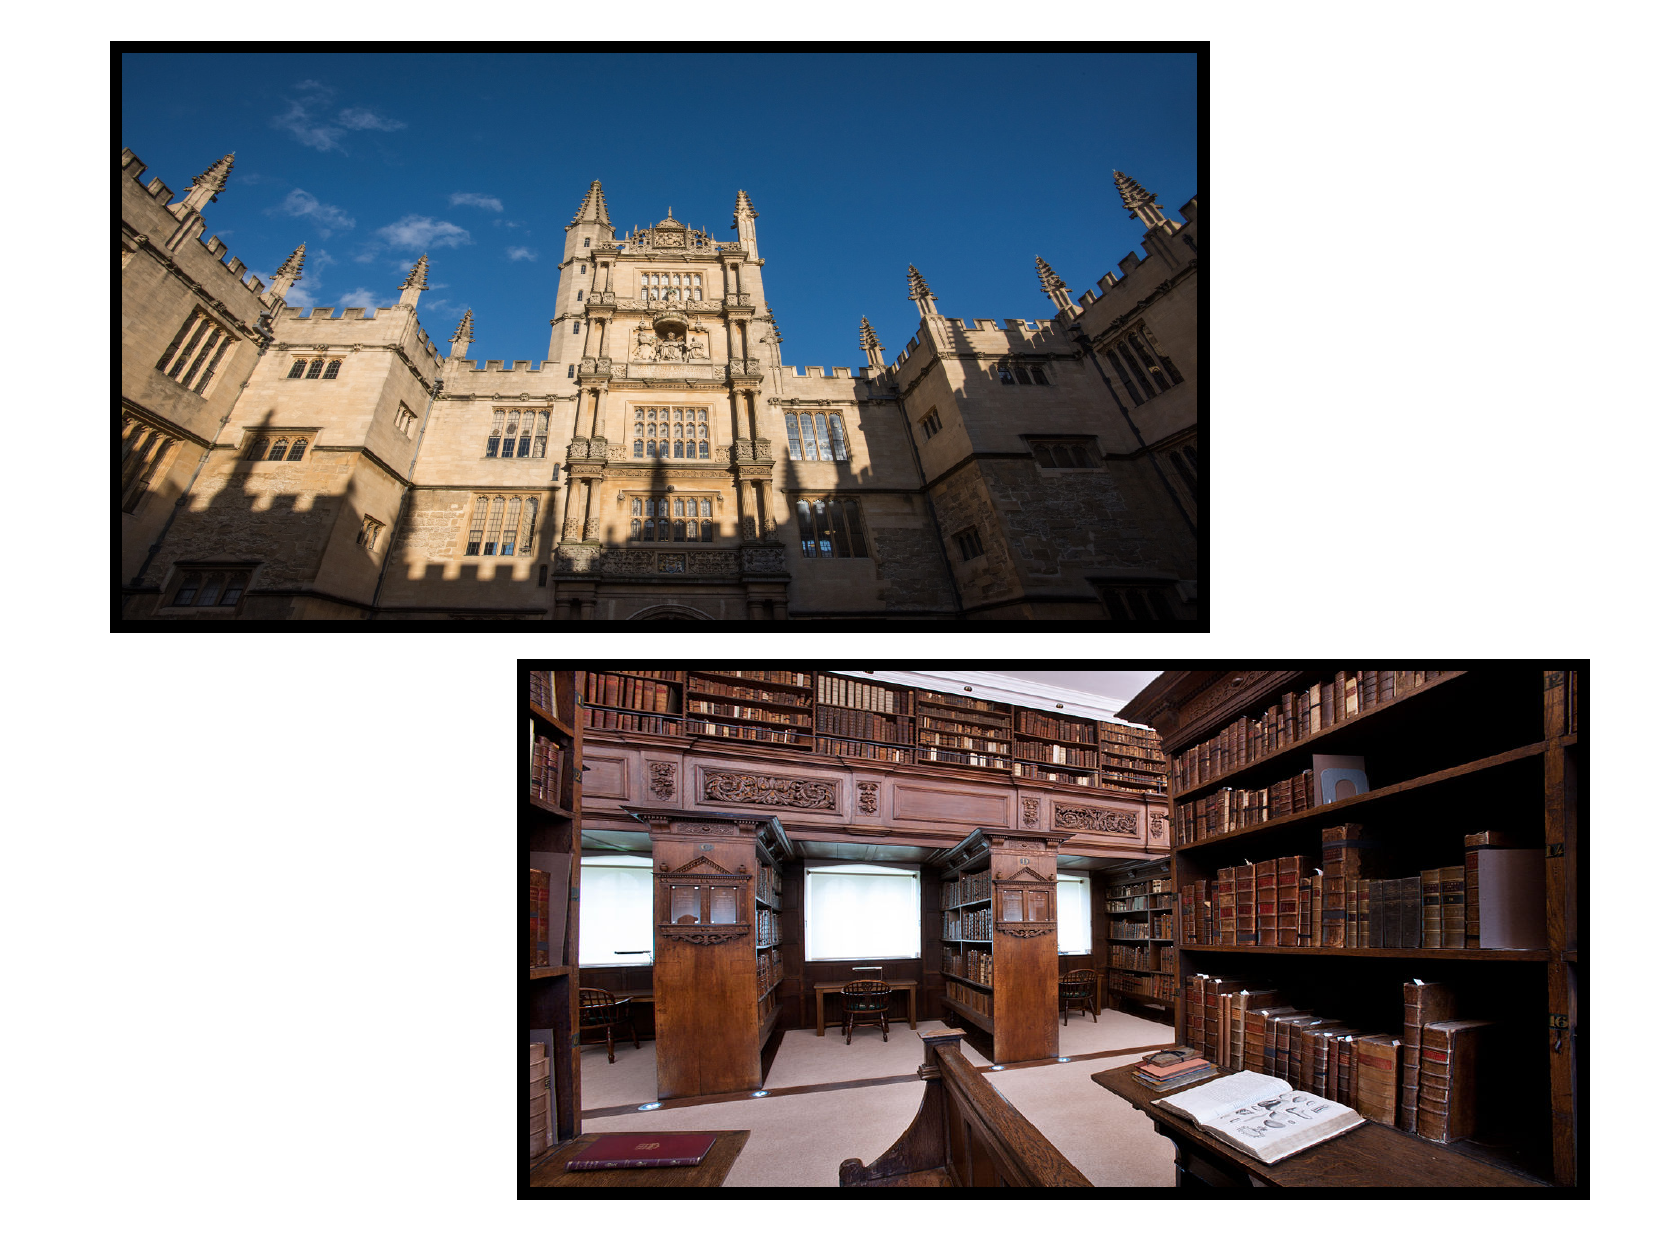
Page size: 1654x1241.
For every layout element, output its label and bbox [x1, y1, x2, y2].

picture [529, 671, 1578, 1188]
picture [122, 53, 1198, 621]
